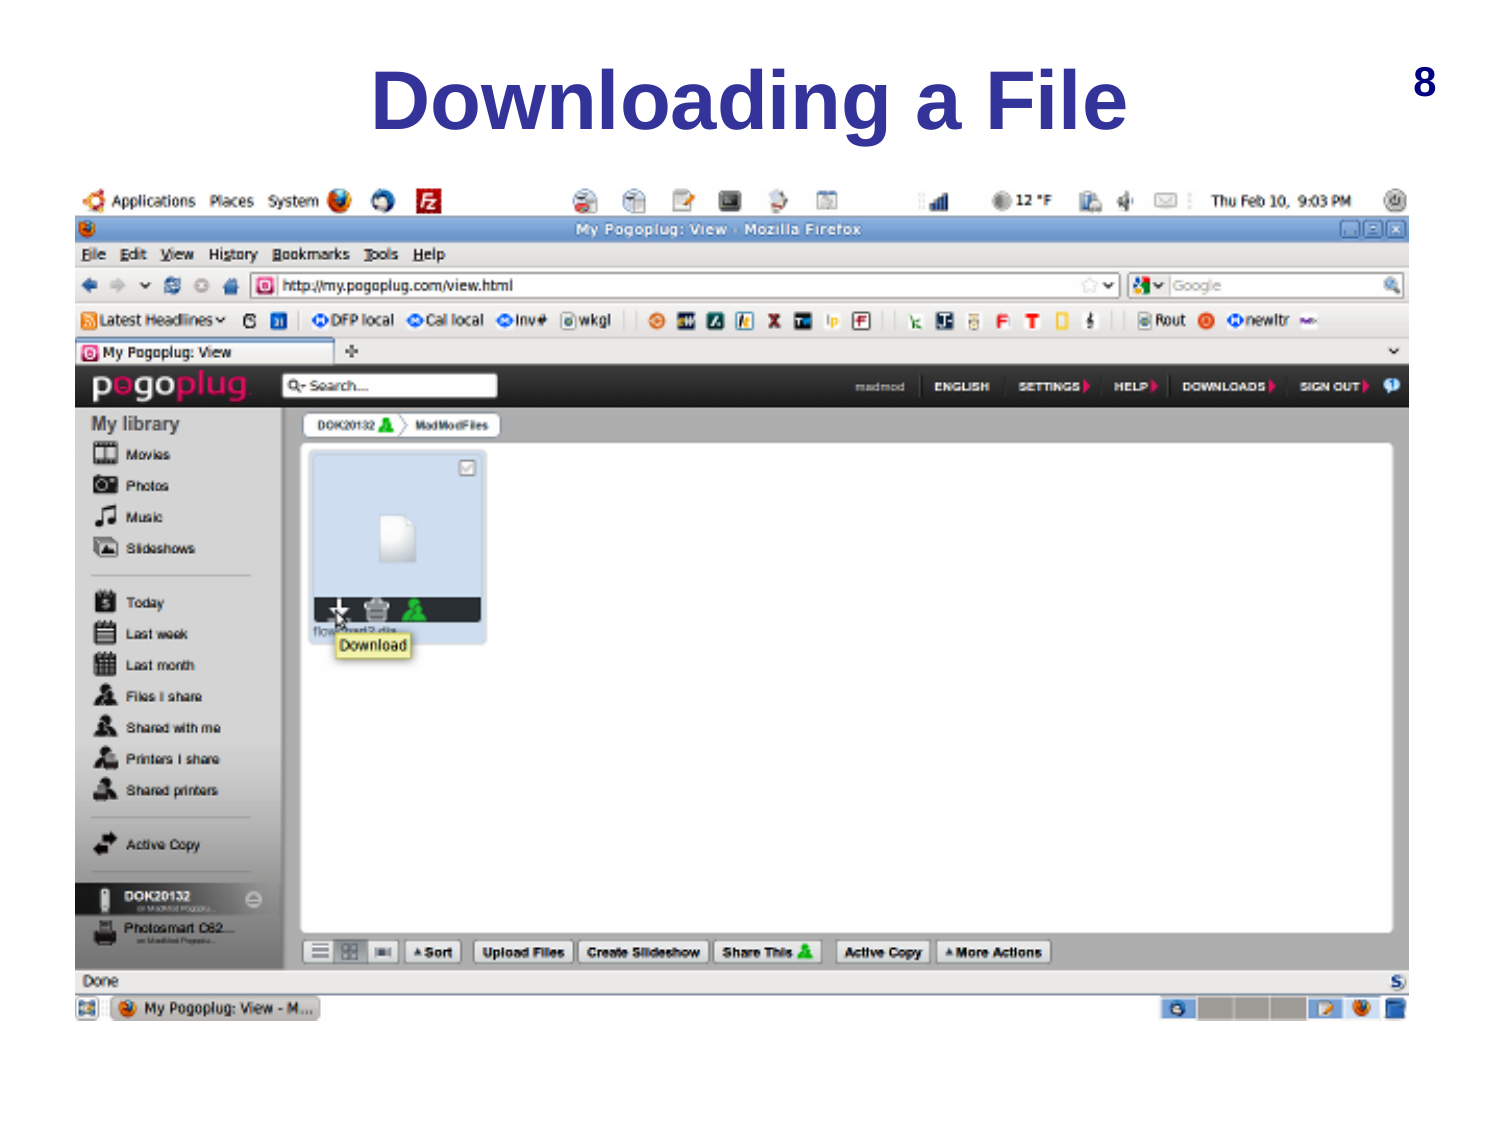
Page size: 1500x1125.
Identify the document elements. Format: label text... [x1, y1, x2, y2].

picture [75, 187, 1409, 1021]
text_box 8 [1387, 47, 1463, 113]
title Downloading a File [75, 52, 1426, 150]
